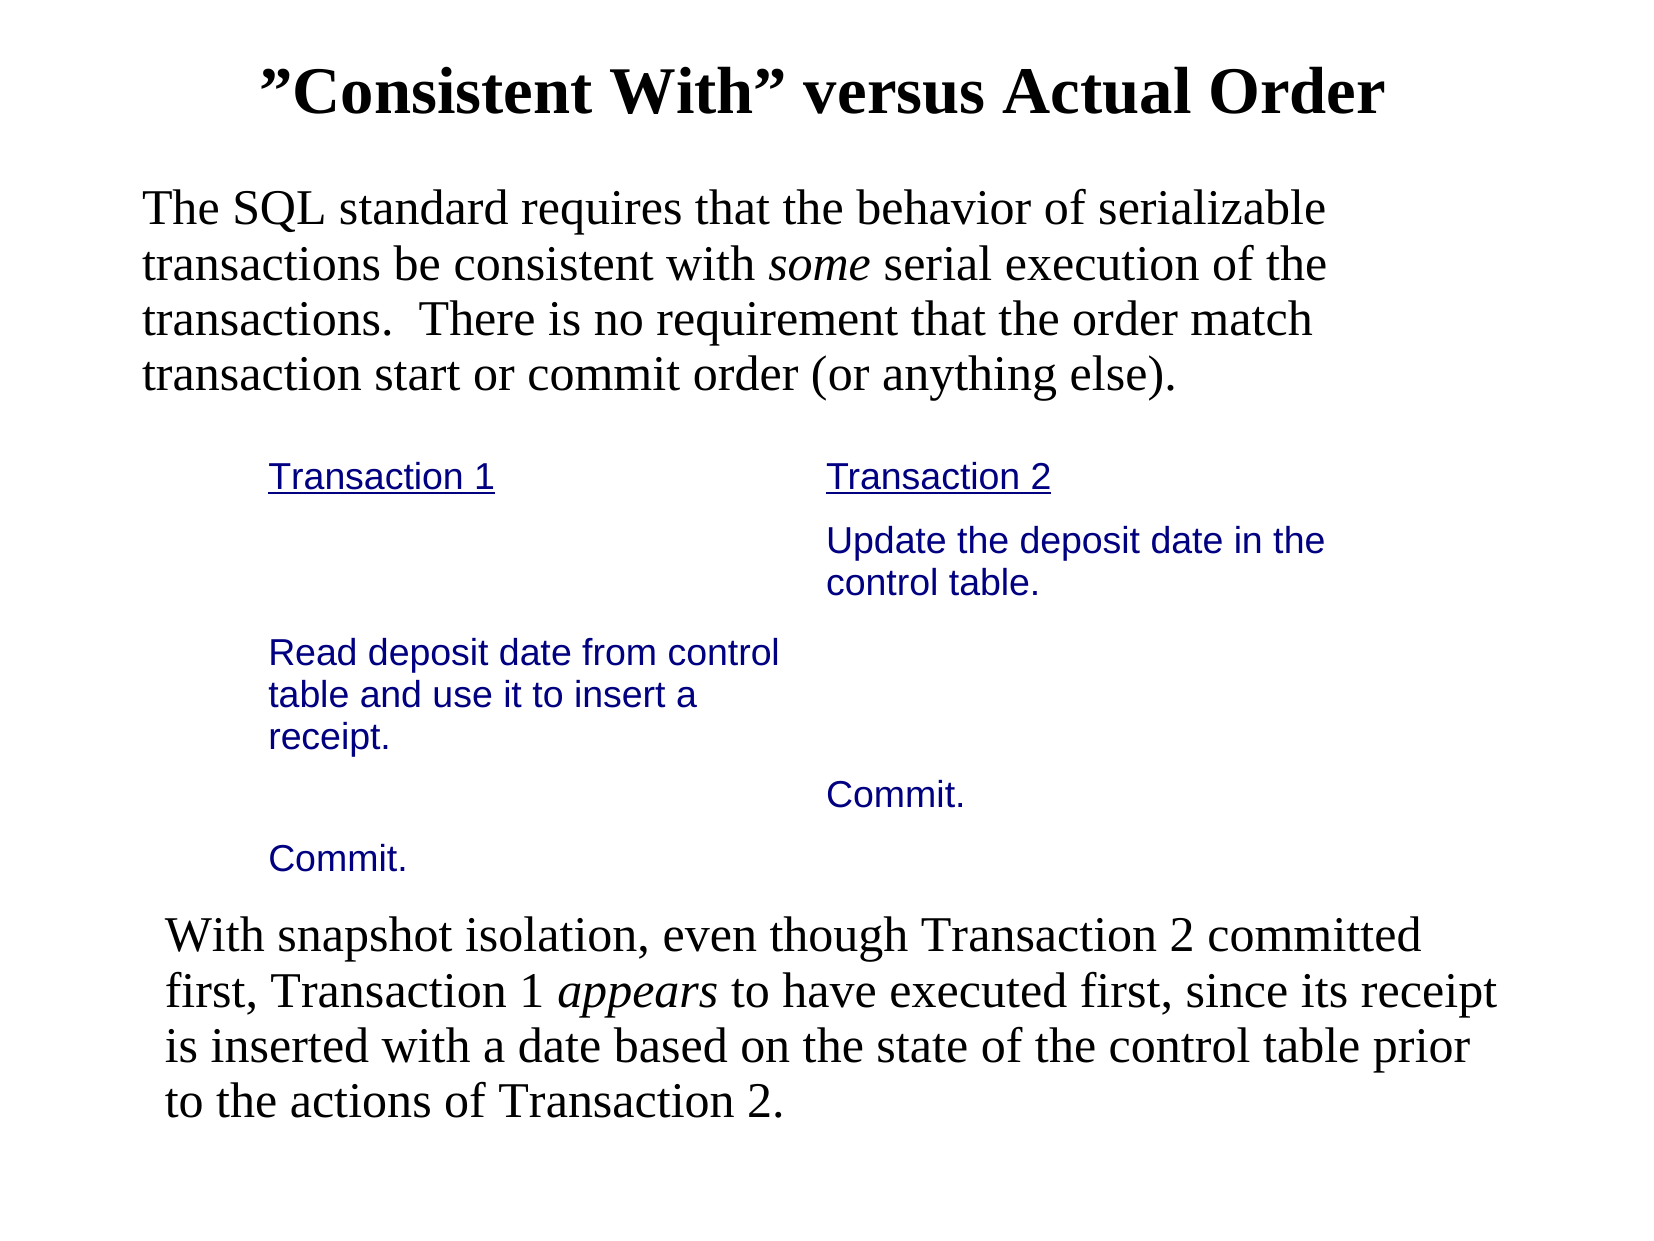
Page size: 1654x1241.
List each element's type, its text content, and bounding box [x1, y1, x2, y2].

table_cell [263, 514, 820, 625]
table_header Transaction 2 [820, 450, 1395, 514]
title ”Consistent With” versus Actual Order [112, 31, 1535, 151]
subtitle The SQL standard requires that the behavior of serializable transactions be consistent with some serial execution of the transactions. There is no requirement that the order match transaction start or commit order (or anything else). [142, 131, 1536, 451]
table_cell [263, 768, 820, 831]
table_cell [820, 625, 1395, 768]
table_cell Commit. [820, 768, 1395, 831]
text_box With snapshot isolation, even though Transaction 2 committed first, Transaction 1 appears to have executed first, since its receipt is inserted with a date based on the state of the control table prior to the actions of Transaction 2. [150, 900, 1538, 1163]
table_cell Update the deposit date in the control table. [820, 514, 1395, 625]
table_header Transaction 1 [263, 450, 820, 514]
table_cell Commit. [263, 831, 820, 895]
table_cell Read deposit date from control table and use it to insert a receipt. [263, 625, 820, 768]
table_cell [820, 831, 1395, 895]
